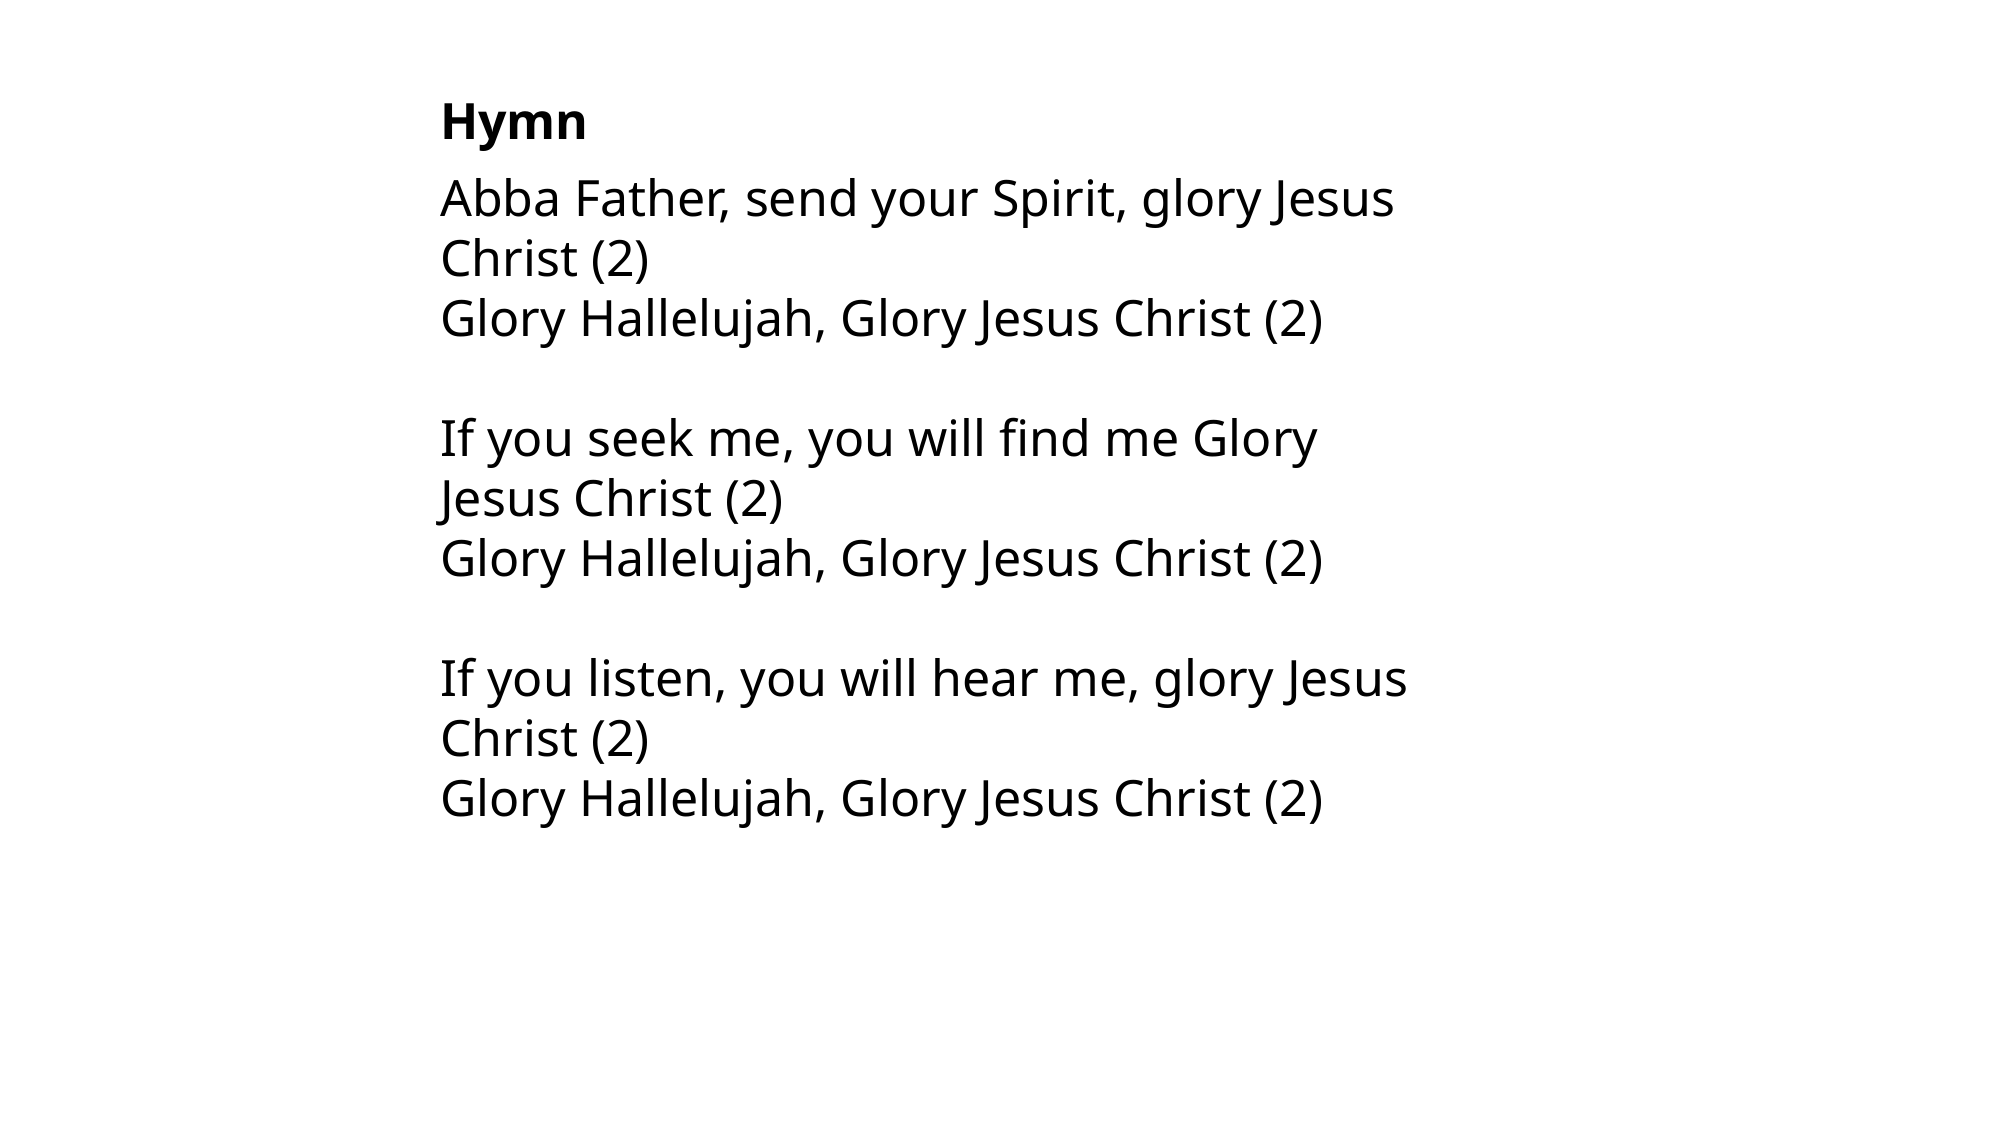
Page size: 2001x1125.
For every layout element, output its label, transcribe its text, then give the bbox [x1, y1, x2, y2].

text_box Hymn Abba Father, send your Spirit, glory Jesus Christ (2) Glory Hallelujah, Glory Jesus Christ (2) If you seek me, you will find me Glory Jesus Christ (2) Glory Hallelujah, Glory Jesus Christ (2) If you listen, you will hear me, glory Jesus Christ (2) Glory Hallelujah, Glory Jesus Christ (2) [425, 77, 1426, 842]
